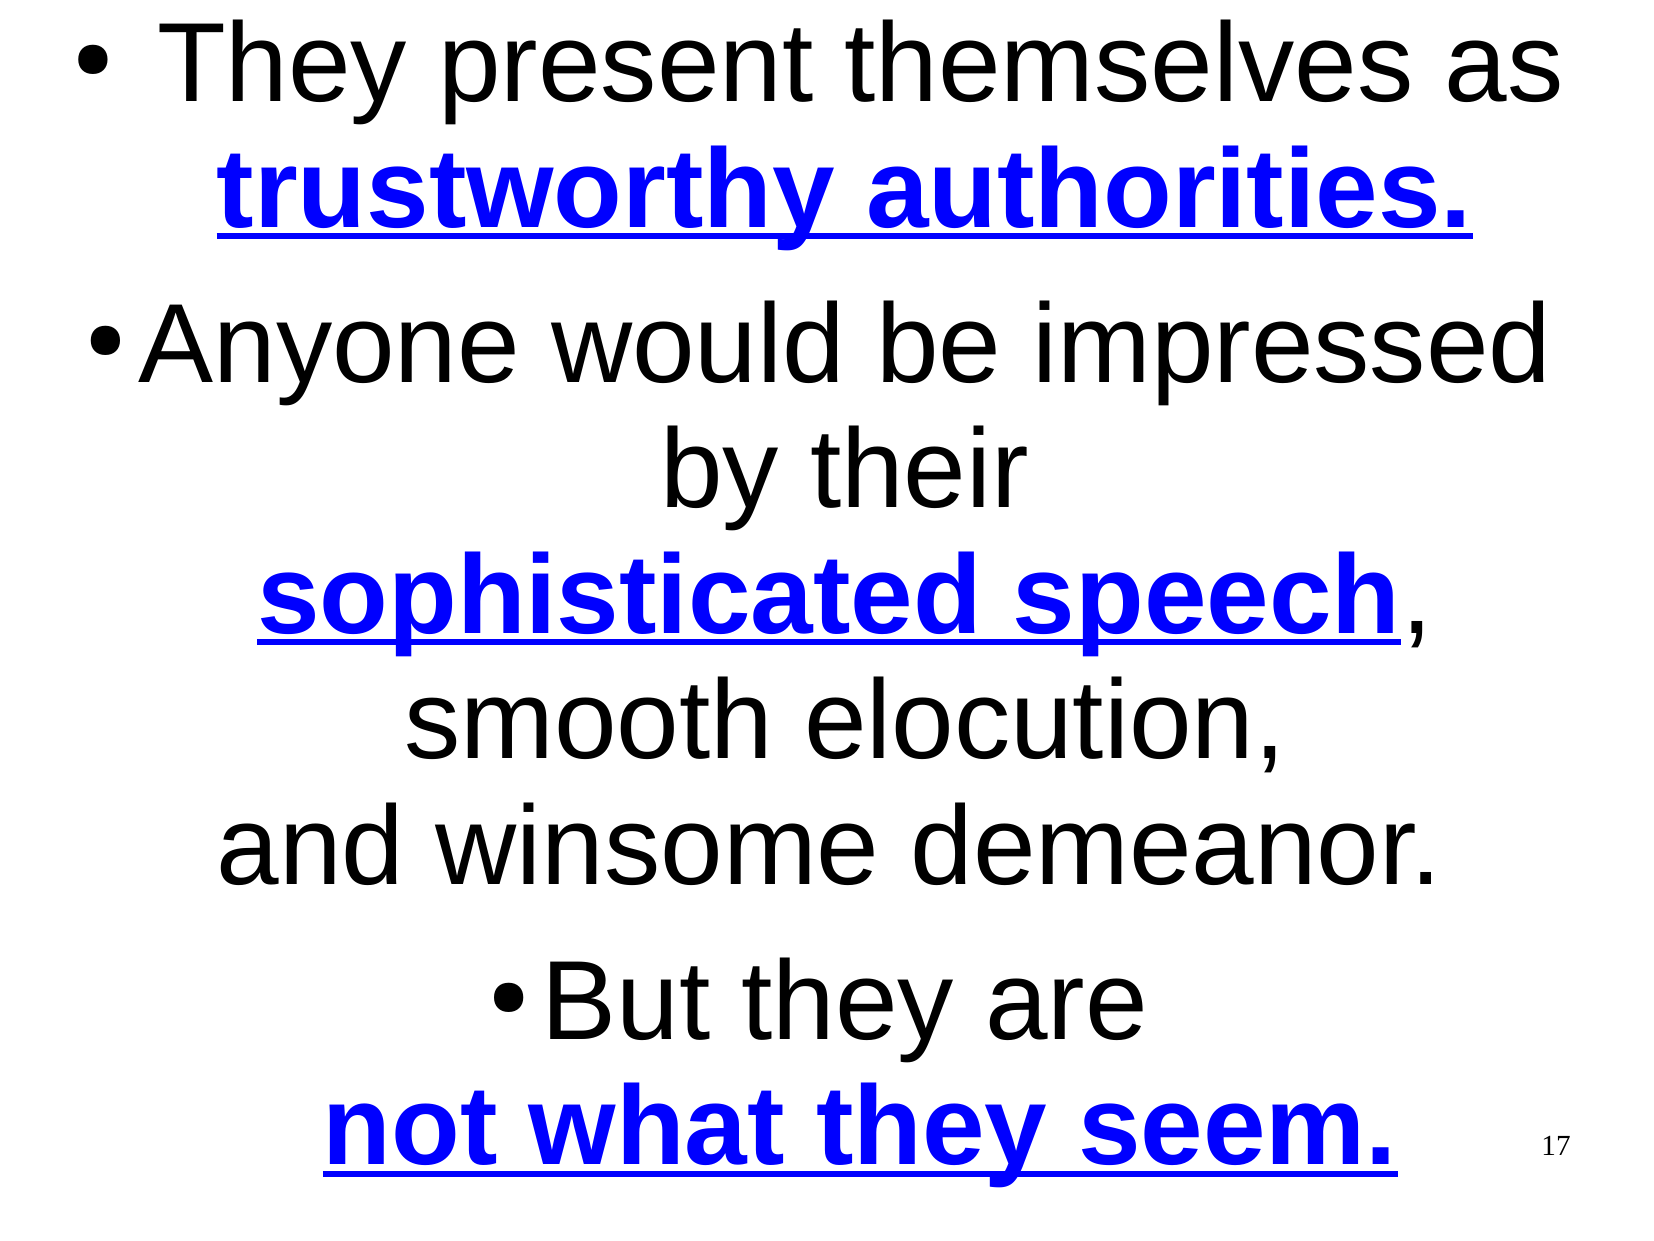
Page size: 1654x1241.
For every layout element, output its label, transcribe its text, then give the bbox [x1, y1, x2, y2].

list They present themselves as trustworthy authorities. Anyone would be impressed by their sophisticated speech, smooth elocution, and winsome demeanor. But they are not what they seem. [0, 0, 1651, 1238]
